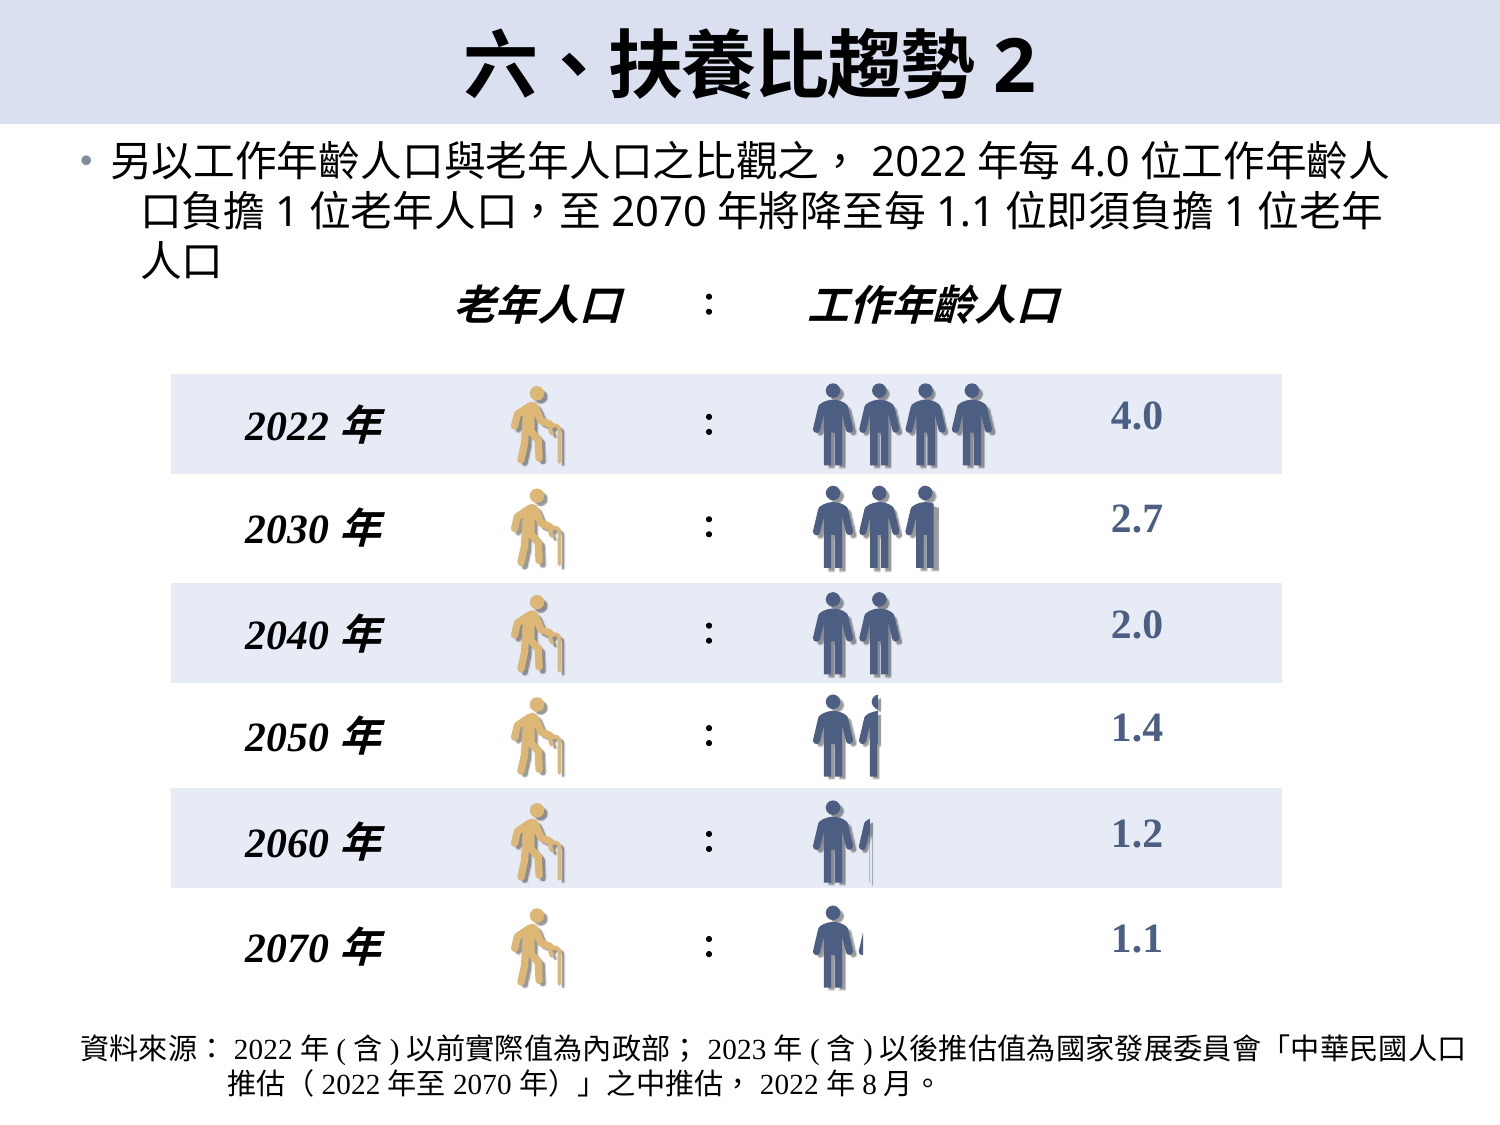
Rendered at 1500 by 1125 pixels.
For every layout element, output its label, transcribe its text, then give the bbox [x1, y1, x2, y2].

title 六、扶養比趨勢2 [0, 0, 1500, 125]
text_box [706, 725, 712, 732]
text_box 2.7 [1095, 503, 1179, 551]
picture [491, 482, 581, 572]
text_box 2.0 [1095, 609, 1179, 657]
picture [491, 691, 581, 780]
text_box 1.1 [1095, 923, 1179, 971]
text_box [706, 951, 712, 958]
picture [788, 588, 924, 678]
text_box 另以工作年齡人口與老年人口之比觀之，2022年每4.0位工作年齡人口負擔1位老年人口，至2070年將降至每1.1位即須負擔1位老年人口 [64, 127, 1436, 269]
text_box [706, 531, 712, 538]
text_box [171, 788, 1282, 888]
text_box 2050年 [230, 702, 398, 769]
text_box [706, 516, 712, 523]
picture [788, 482, 934, 576]
picture [491, 797, 581, 886]
text_box 2030年 [230, 493, 398, 560]
picture [788, 797, 878, 889]
text_box 老年人口 [438, 271, 638, 338]
text_box 4.0 [1095, 400, 1179, 448]
picture [788, 691, 878, 784]
text_box 2060年 [230, 808, 398, 875]
text_box 1.2 [1095, 817, 1179, 865]
text_box [706, 740, 712, 747]
text_box [171, 374, 1282, 474]
text_box 資料來源：2022年(含)以前實際值為內政部；2023年(含)以後推估值為國家發展委員會「中華民國人口推估（2022年至2070年）」之中推估，2022年8月。 [64, 1023, 1483, 1109]
picture [491, 902, 581, 991]
text_box 2040年 [230, 600, 398, 666]
text_box [706, 308, 712, 315]
text_box 2022年 [230, 391, 398, 458]
text_box 2070年 [230, 913, 398, 980]
text_box 1.4 [1095, 712, 1179, 760]
text_box [171, 583, 1282, 683]
text_box 工作年齡人口 [792, 271, 1076, 338]
text_box [706, 293, 712, 300]
picture [788, 380, 1017, 469]
picture [491, 380, 581, 469]
picture [491, 588, 581, 678]
picture [788, 902, 878, 998]
